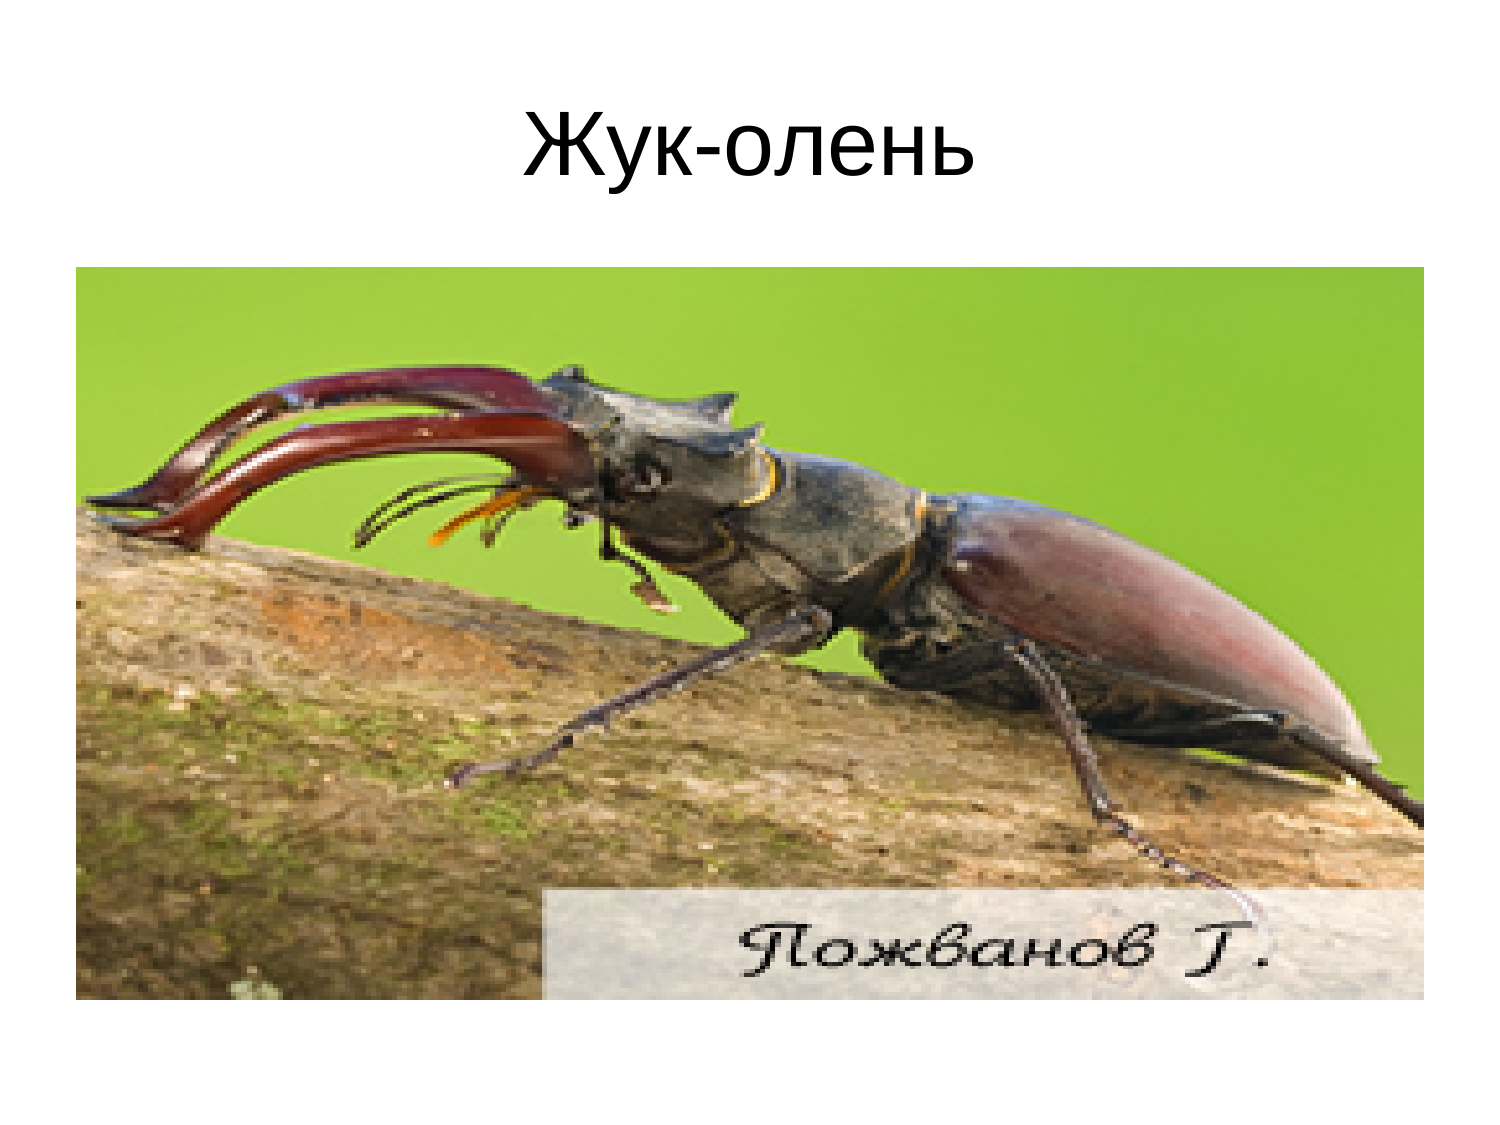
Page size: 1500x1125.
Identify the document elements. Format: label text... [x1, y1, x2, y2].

picture [76, 267, 1424, 1000]
title Жук-олень [75, 45, 1426, 233]
